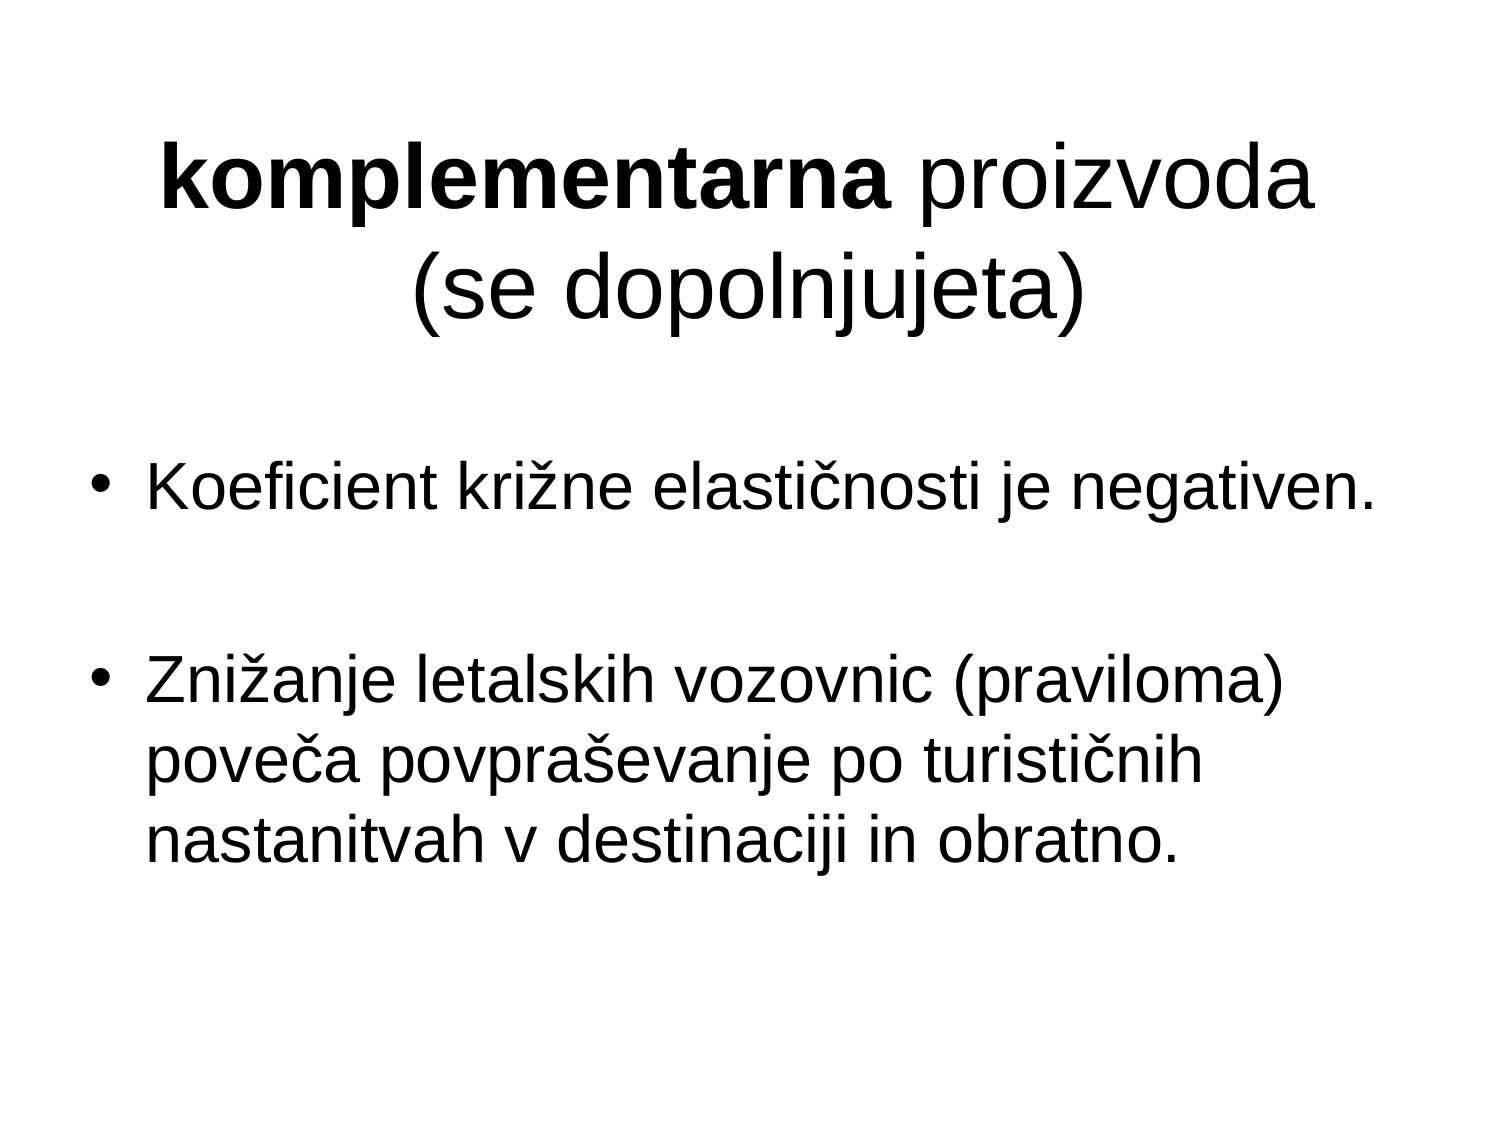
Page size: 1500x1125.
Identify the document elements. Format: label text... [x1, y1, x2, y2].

list Koeficient križne elastičnosti je negativen. Znižanje letalskih vozovnic (praviloma) poveča povpraševanje po turističnih nastanitvah v destinaciji in obratno. [75, 337, 1426, 1005]
title komplementarna proizvoda (se dopolnjujeta) [75, 45, 1426, 337]
